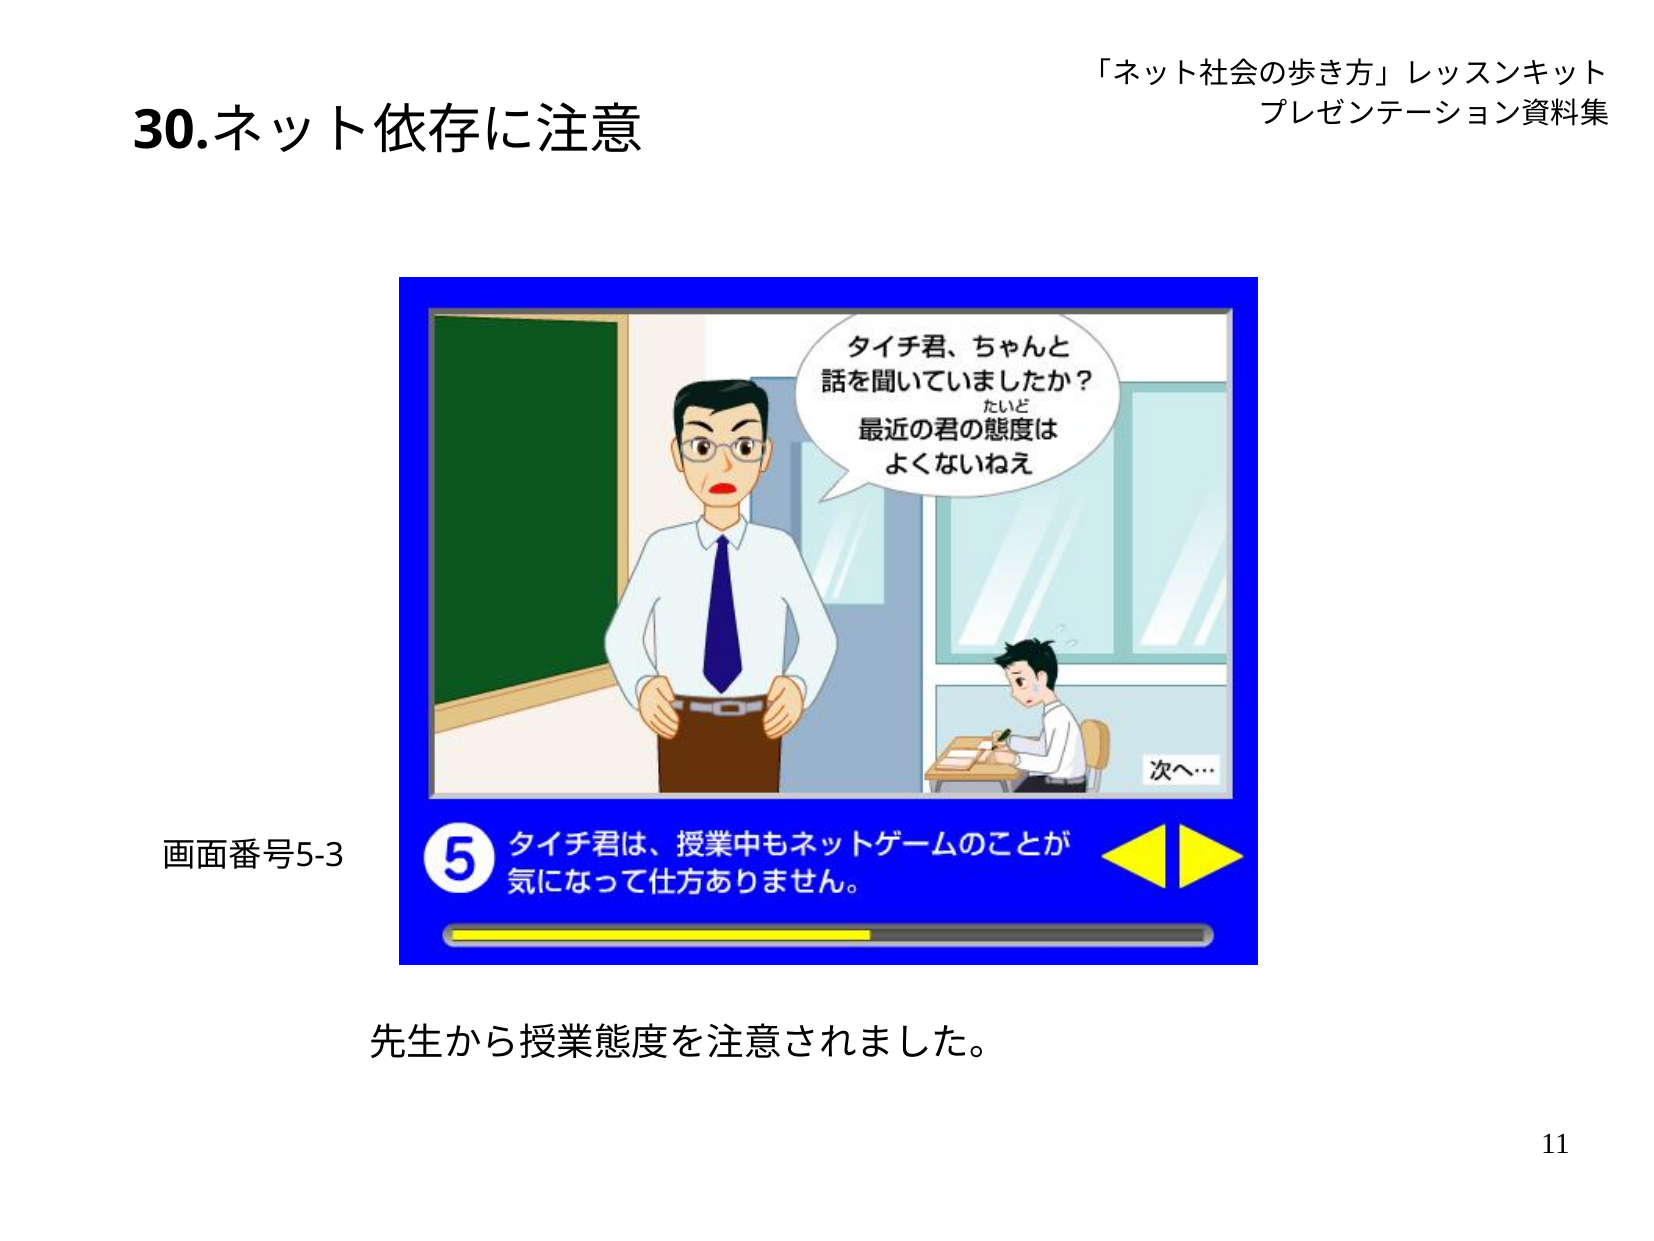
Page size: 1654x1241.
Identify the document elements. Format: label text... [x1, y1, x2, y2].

text_box 先生から授業態度を注意されました。 [354, 1004, 1418, 1074]
picture [399, 277, 1258, 965]
text_box 画面番号5-3 [147, 826, 384, 882]
text_box 30.ネット依存に注意 [118, 88, 1093, 169]
text_box 「ネット社会の歩き方」レッスンキット プレゼンテーション資料集 [1062, 44, 1625, 139]
